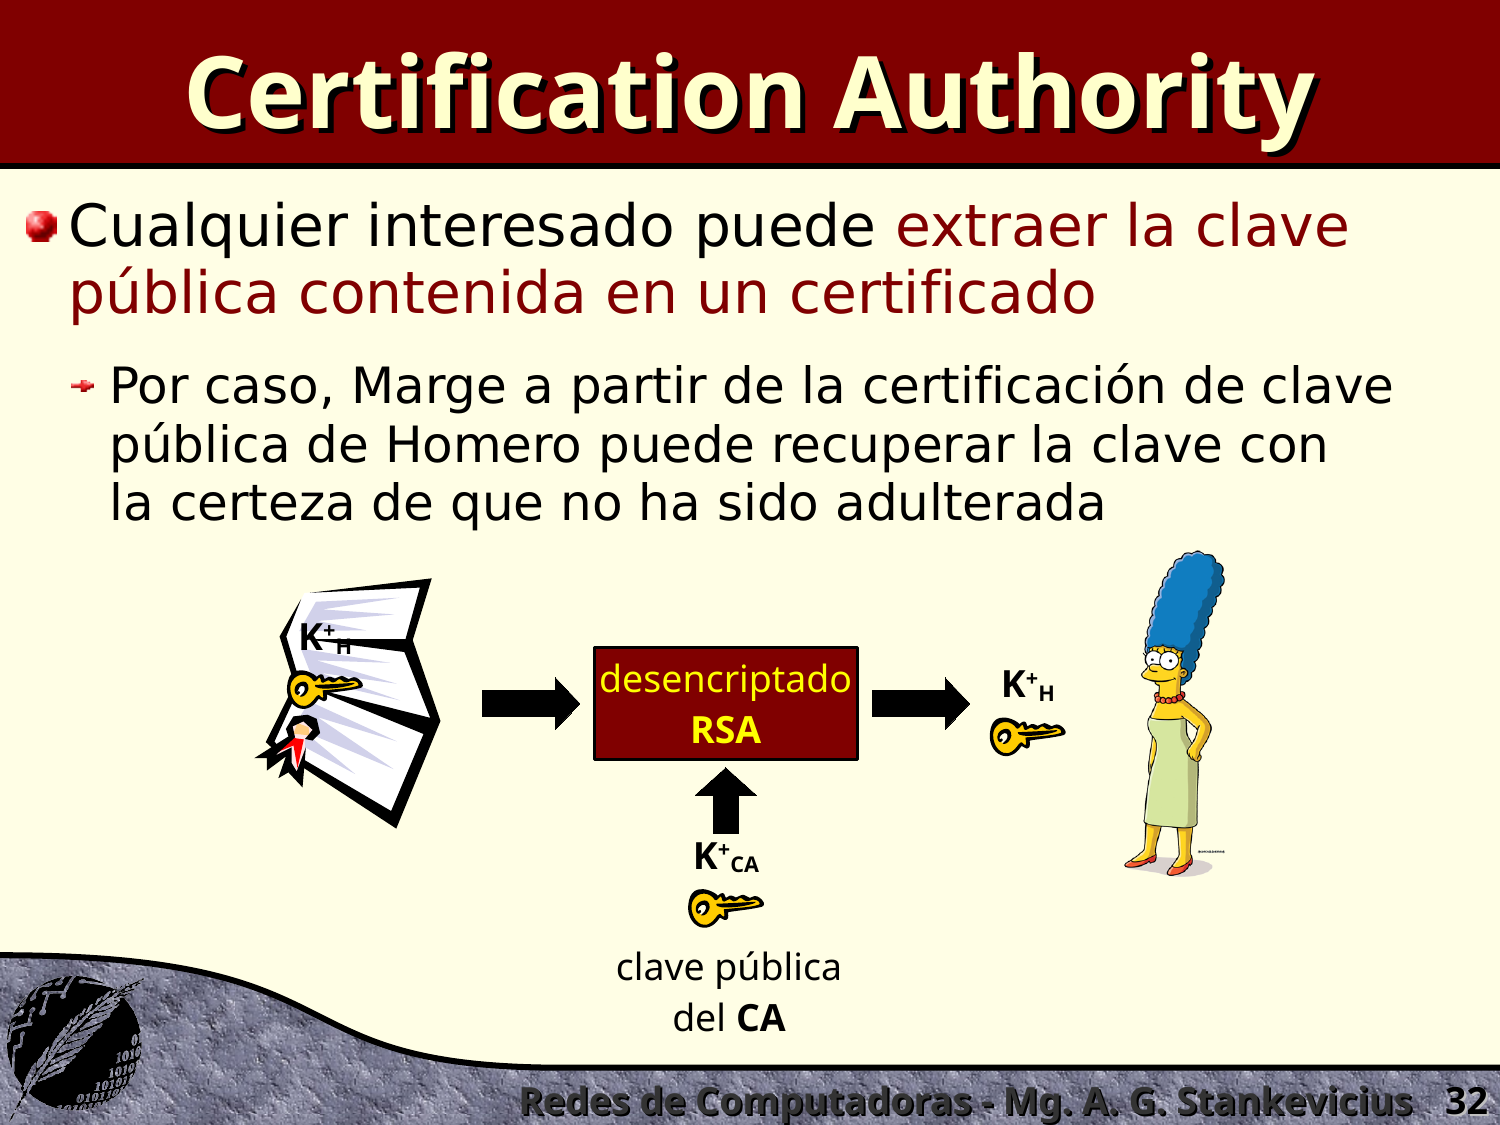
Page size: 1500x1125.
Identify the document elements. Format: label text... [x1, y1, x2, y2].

picture [790, 1100, 795, 1110]
text_box [482, 677, 580, 730]
text_box [695, 767, 757, 822]
text_box K+CA [678, 822, 774, 901]
picture [254, 576, 443, 831]
text_box clave pública del CA [601, 932, 852, 1053]
title Certification Authority [15, 5, 1485, 160]
text_box desencriptado RSA [594, 647, 858, 760]
picture [1047, 1100, 1054, 1110]
picture [0, 959, 1500, 1125]
picture [1070, 550, 1282, 877]
text_box K+H [283, 603, 366, 682]
text_box [872, 677, 970, 730]
text_box K+H [986, 650, 1069, 729]
picture [687, 901, 764, 929]
list Cualquier interesado puede extraer la clave pública contenida en un certificado Por caso, Marge a partir de la certificación de clave pública de Homero puede recuperar la clave con la certeza de que no ha sido adulterada [11, 192, 1486, 921]
picture [989, 729, 1066, 757]
